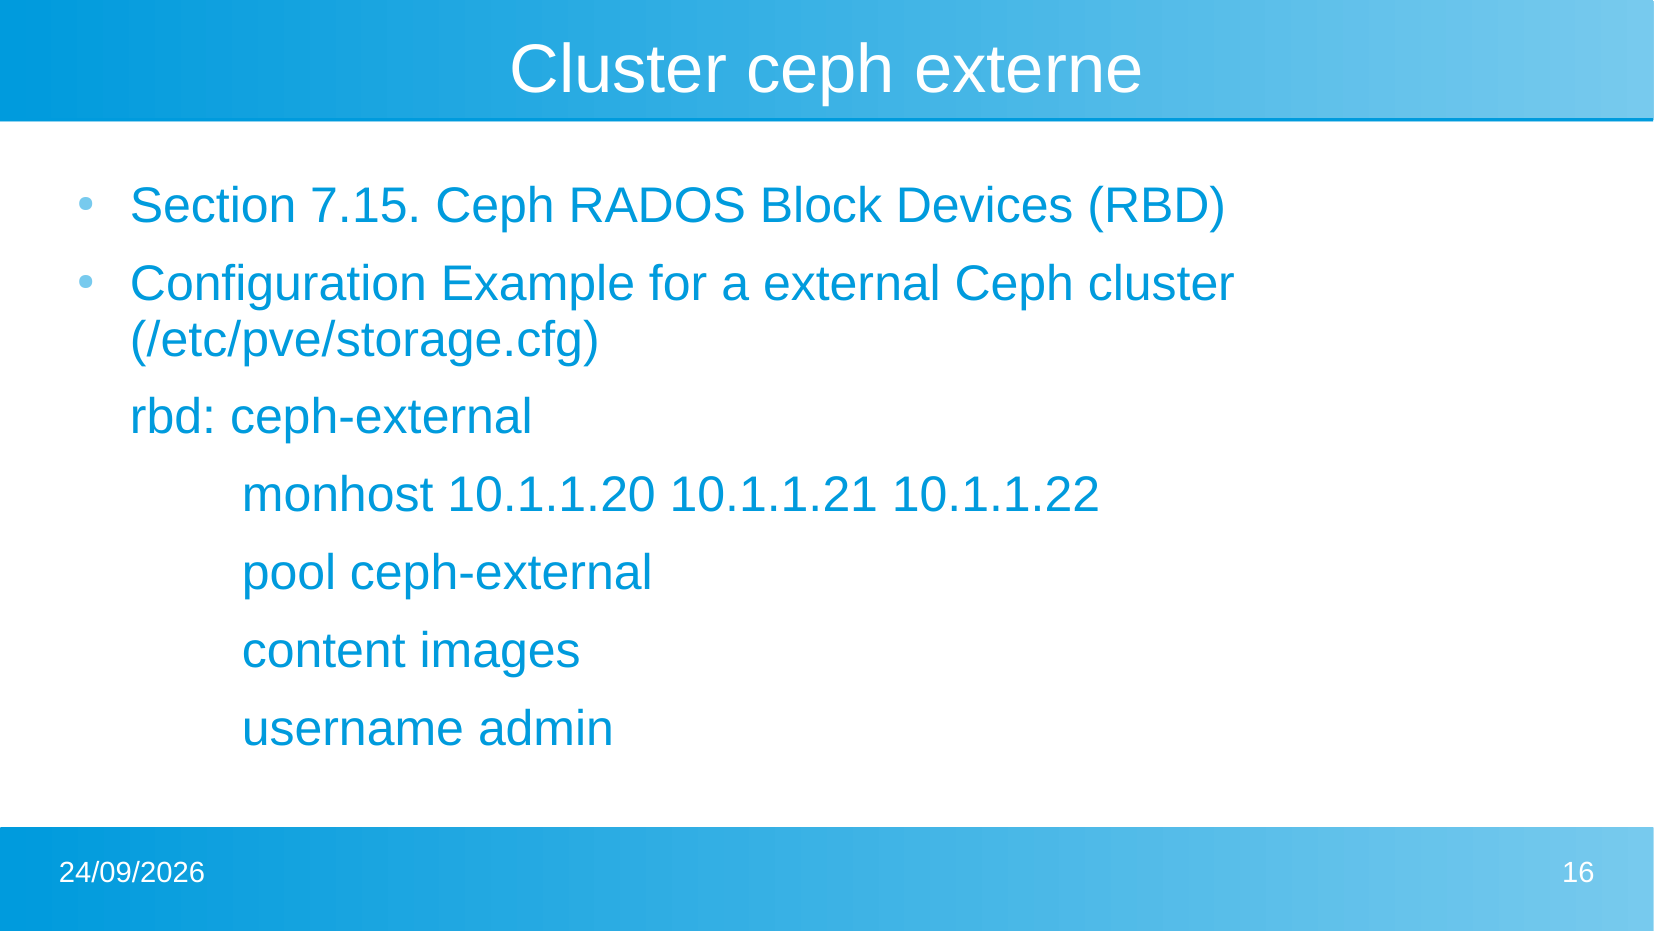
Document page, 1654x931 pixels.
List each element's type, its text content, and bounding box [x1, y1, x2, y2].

title Cluster ceph externe [59, 29, 1595, 108]
list Section 7.15. Ceph RADOS Block Devices (RBD) Configuration Example for a external Ceph cluster (/etc/pve/storage.cfg) rbd: ceph-external monhost 10.1.1.20 10.1.1.21 10.1.1.22 pool ceph-external content images username admin [59, 177, 1595, 768]
